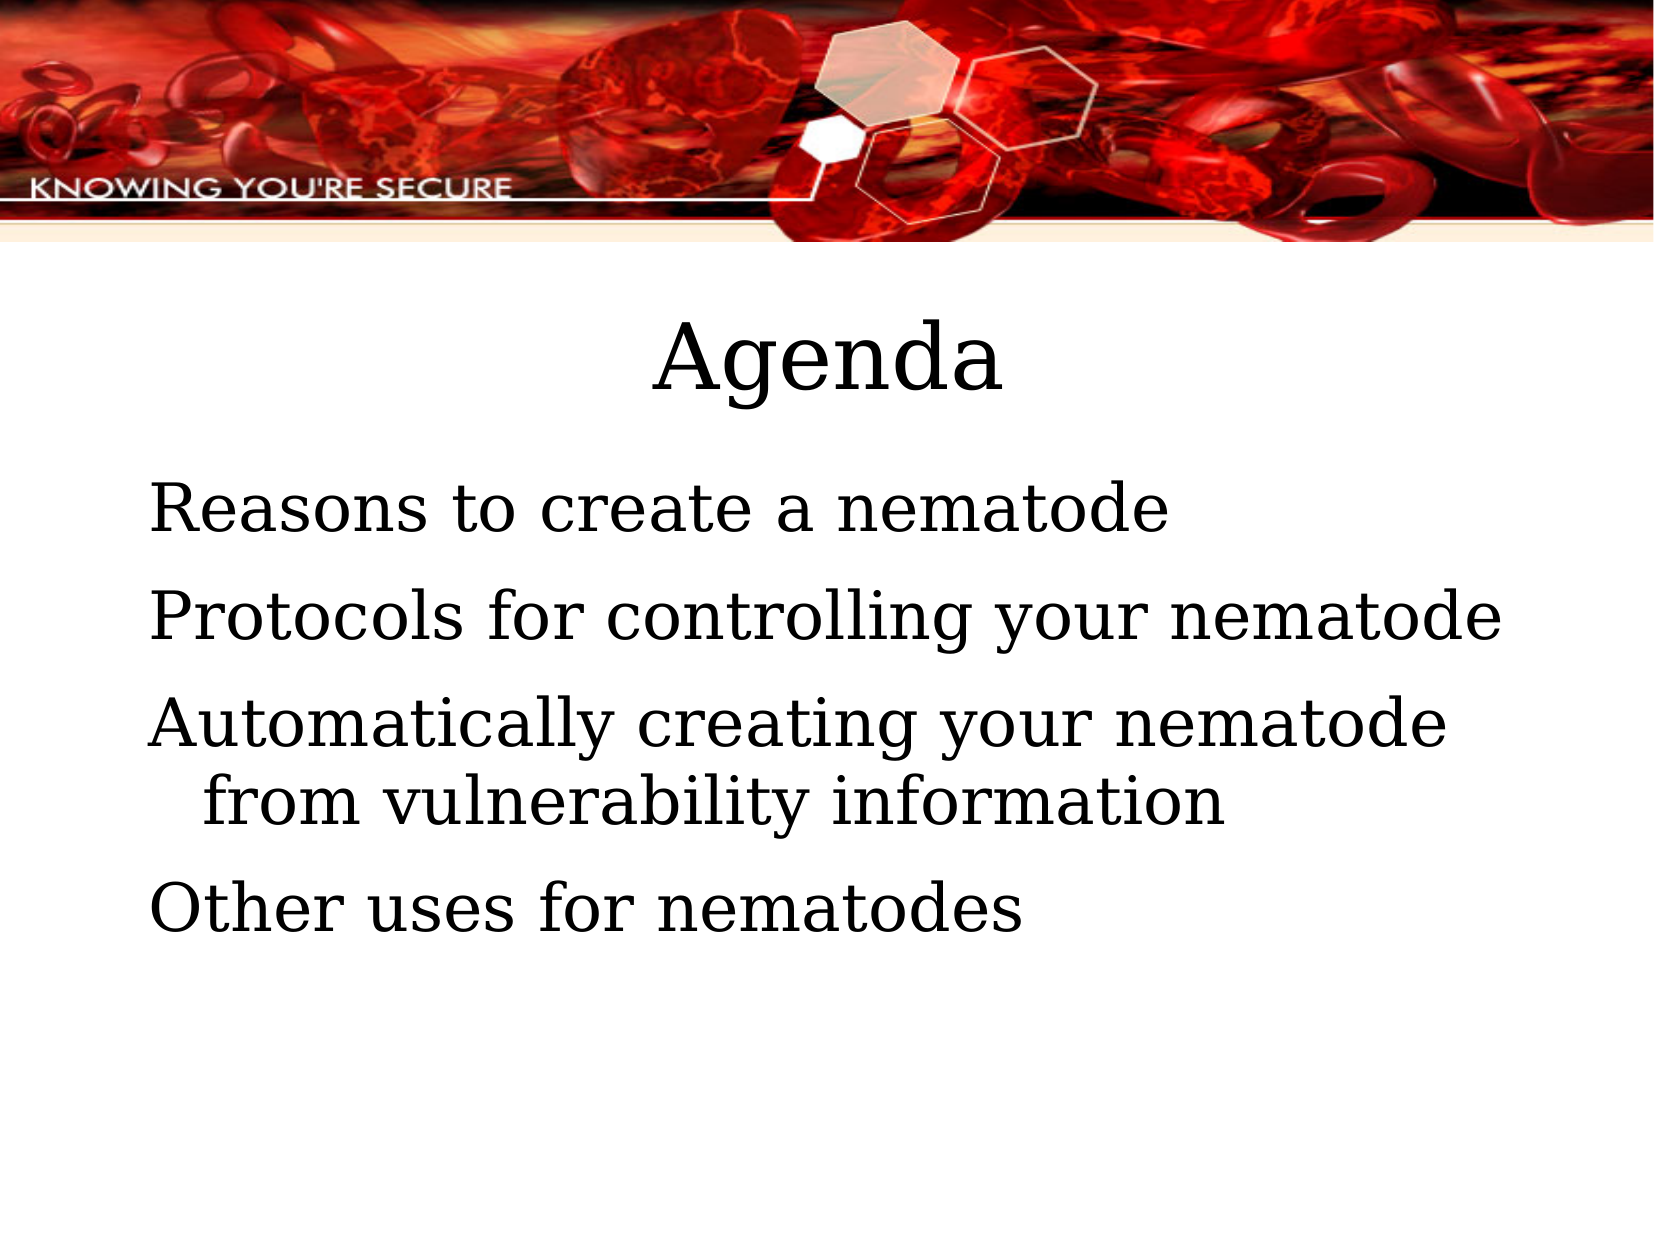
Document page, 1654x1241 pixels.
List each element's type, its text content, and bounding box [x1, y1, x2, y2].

title Agenda [123, 254, 1536, 462]
list Reasons to create a nematode Protocols for controlling your nematode Automatically creating your nematode from vulnerability information Other uses for nematodes [131, 469, 1544, 1179]
picture [0, 0, 1654, 242]
